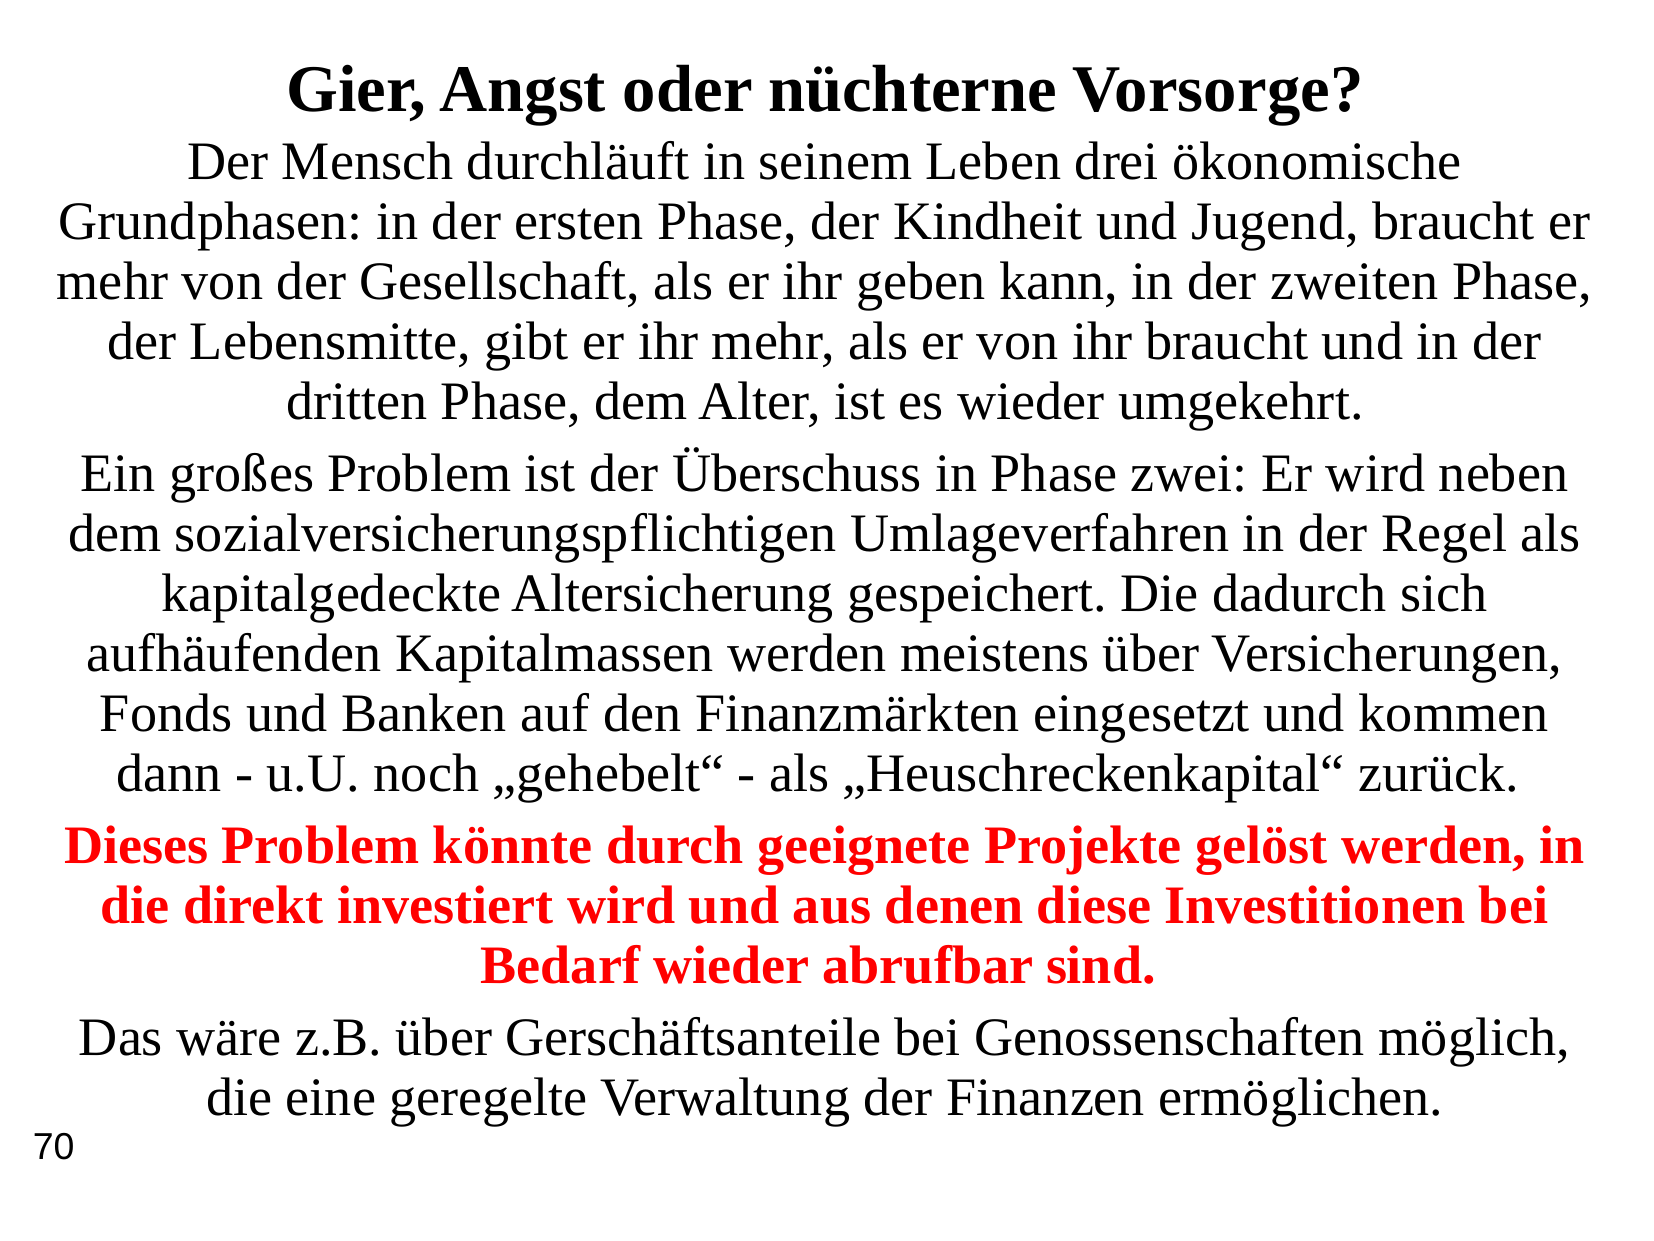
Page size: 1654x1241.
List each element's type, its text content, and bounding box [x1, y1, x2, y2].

text_box <Nummer> [18, 1117, 236, 1188]
text_box Gier, Angst oder nüchterne Vorsorge? Der Mensch durchläuft in seinem Leben drei ökonomische Grundphasen: in der ersten Phase, der Kindheit und Jugend, braucht er mehr von der Gesellschaft, als er ihr geben kann, in der zweiten Phase, der Lebensmitte, gibt er ihr mehr, als er von ihr braucht und in der dritten Phase, dem Alter, ist es wieder umgekehrt. Ein großes Problem ist der Überschuss in Phase zwei: Er wird neben dem sozialversicherungspflichtigen Umlageverfahren in der Regel als kapitalgedeckte Altersicherung gespeichert. Die dadurch sich aufhäufenden Kapitalmassen werden meistens über Versicherungen, Fonds und Banken auf den Finanzmärkten eingesetzt und kommen dann - u.U. noch „gehebelt“ - als „Heuschreckenkapital“ zurück. Dieses Problem könnte durch geeignete Projekte gelöst werden, in die direkt investiert wird und aus denen diese Investitionen bei Bedarf wieder abrufbar sind. Das wäre z.B. über Gerschäftsanteile bei Genossenschaften möglich, die eine geregelte Verwaltung der Finanzen ermöglichen. [42, 44, 1627, 1135]
